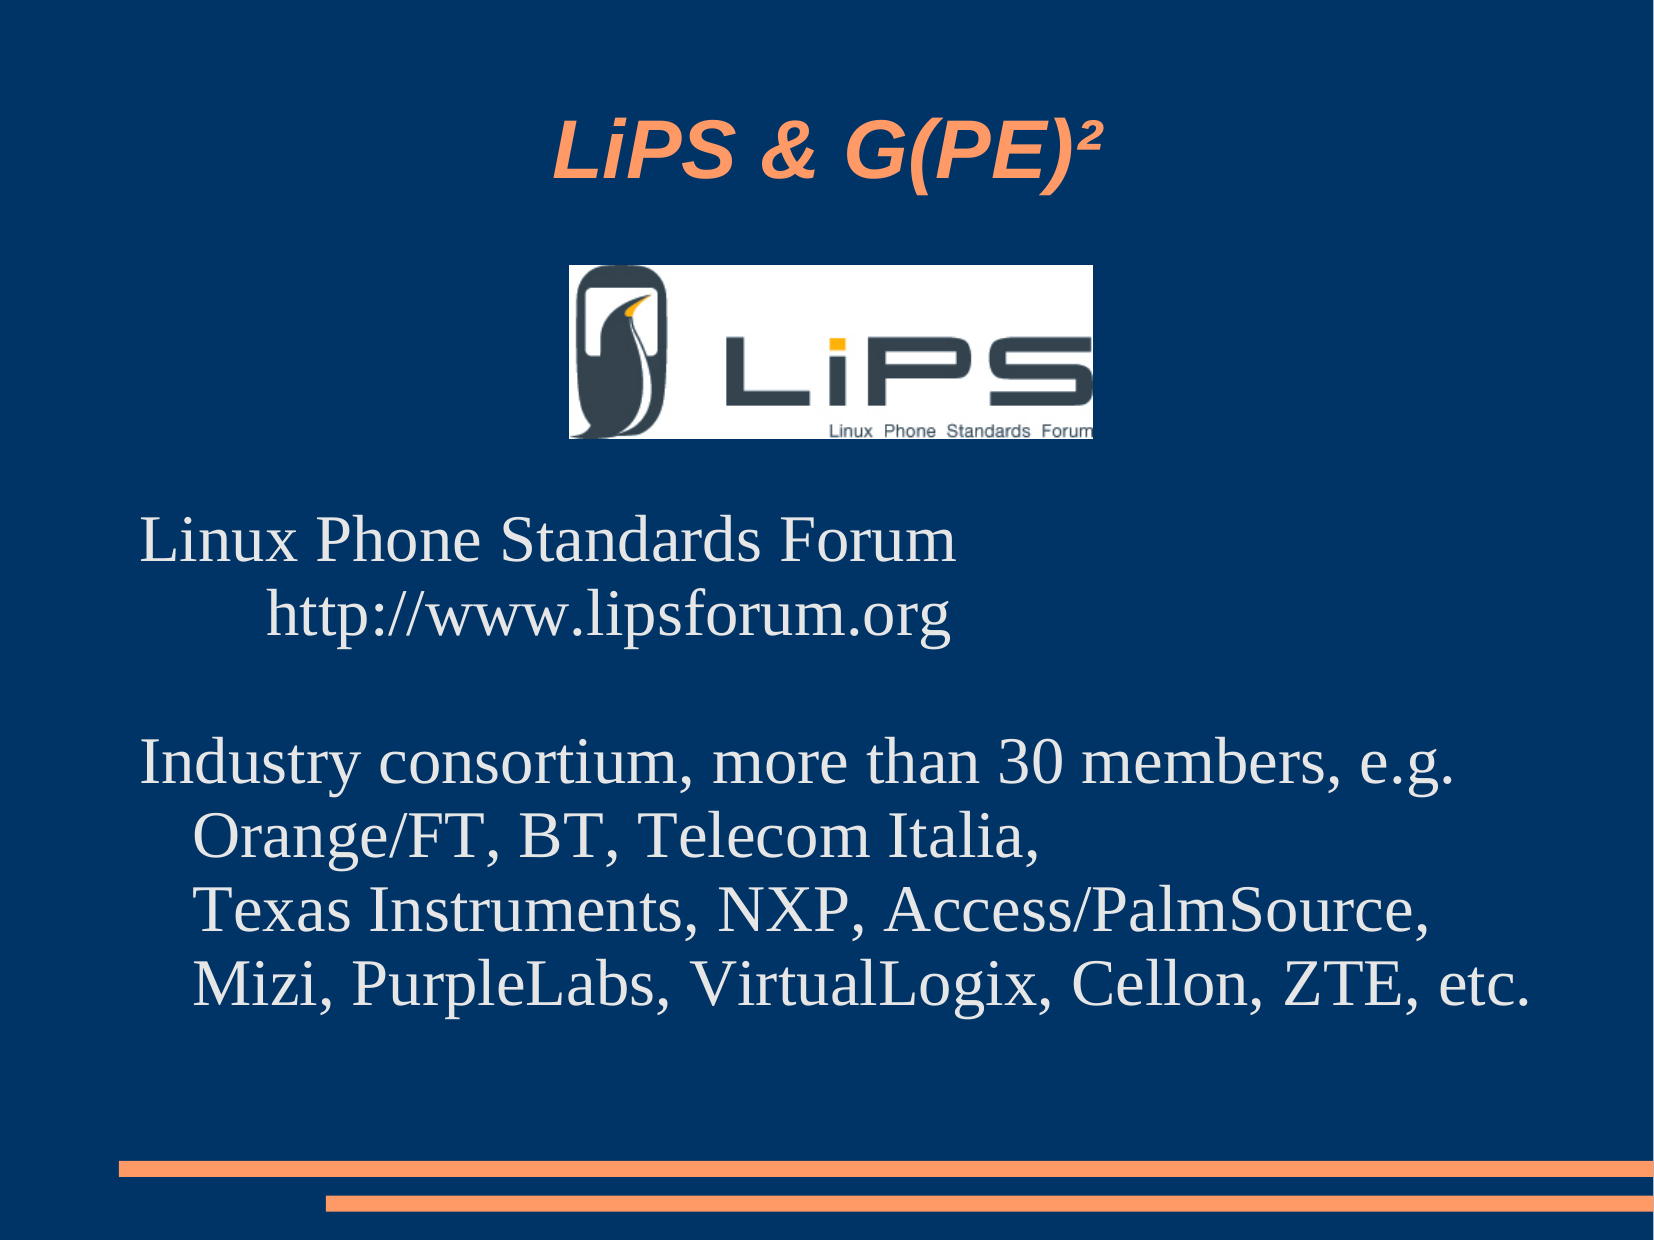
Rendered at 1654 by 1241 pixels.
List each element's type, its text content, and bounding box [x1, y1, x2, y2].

list Linux Phone Standards Forum http://www.lipsforum.org Industry consortium, more than 30 members, e.g. Orange/FT, BT, Telecom Italia, Texas Instruments, NXP, Access/PalmSource, Mizi, PurpleLabs, VirtualLogix, Cellon, ZTE, etc. [121, 501, 1561, 1133]
title LiPS & G(PE)² [121, 46, 1534, 254]
picture [569, 265, 1093, 439]
